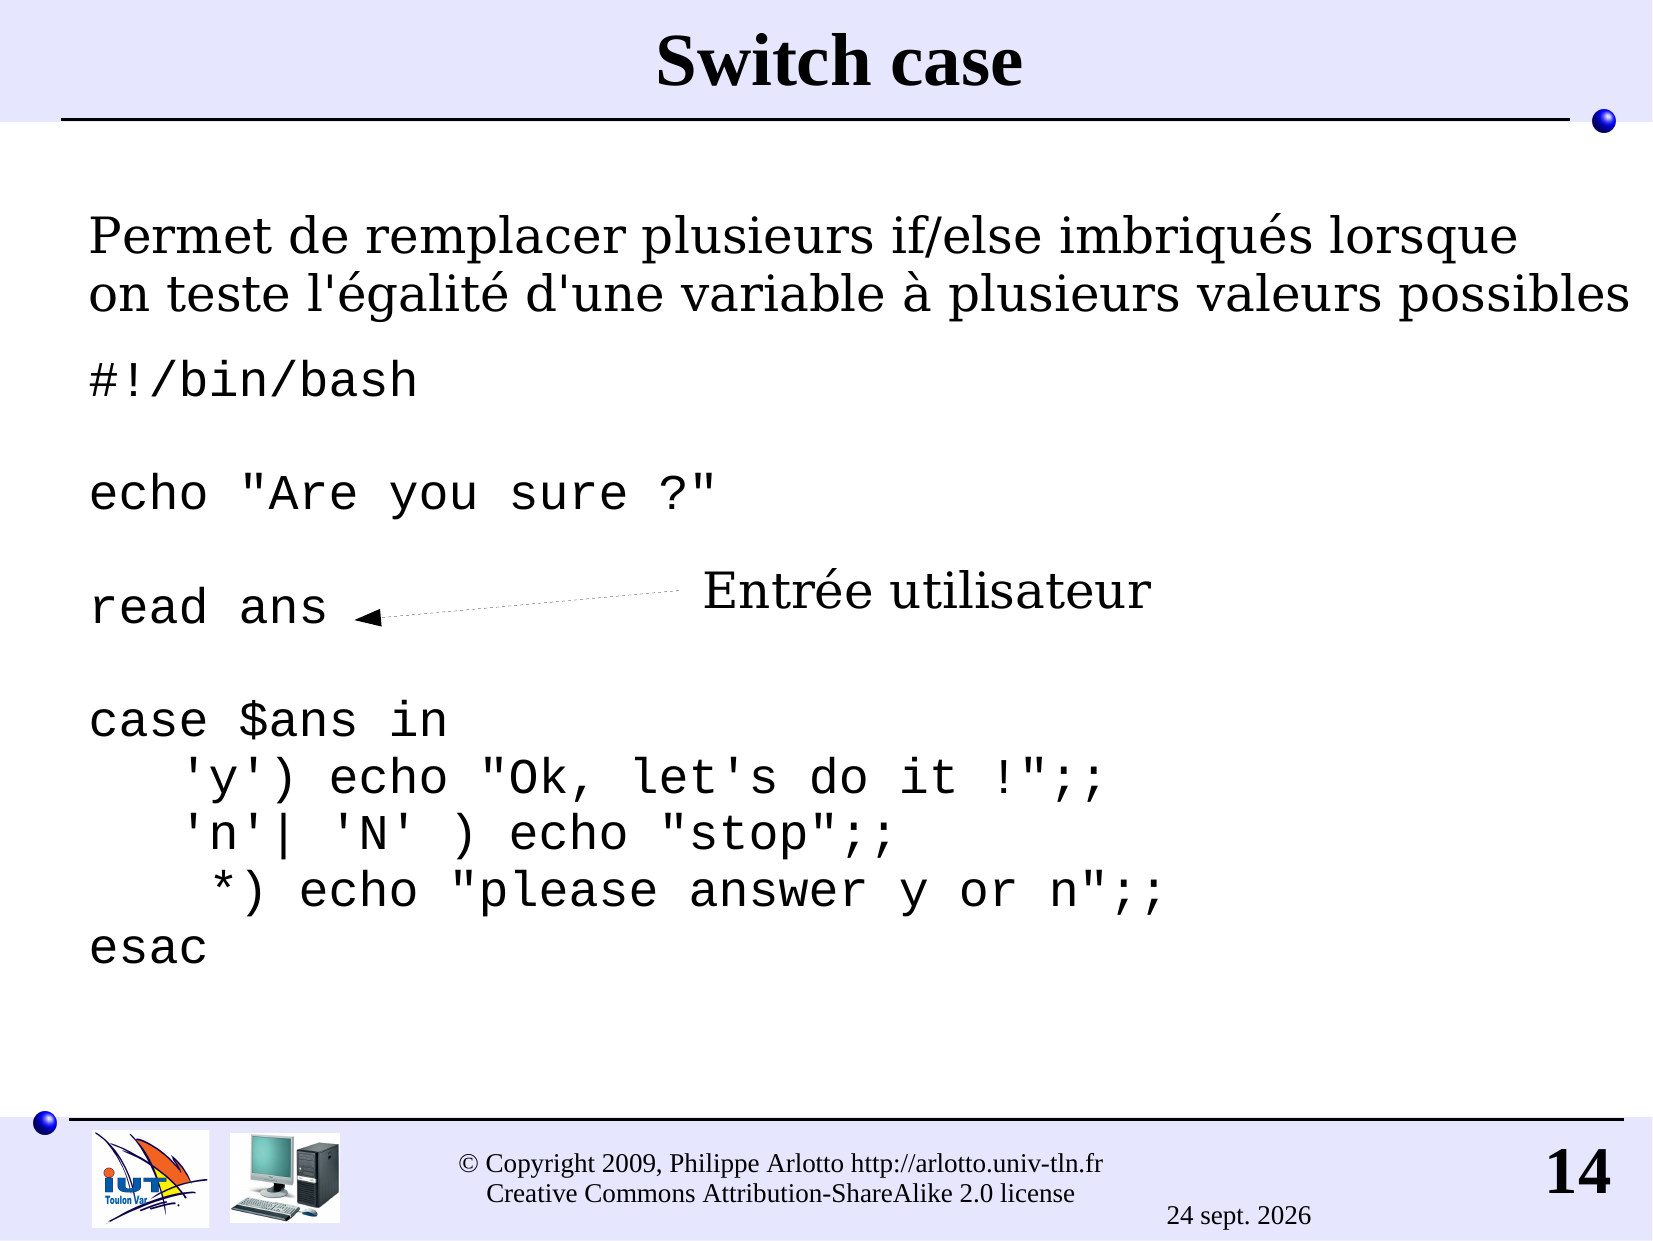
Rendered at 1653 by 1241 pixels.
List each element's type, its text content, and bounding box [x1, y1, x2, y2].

text_box Entrée utilisateur [702, 561, 1152, 621]
picture [230, 1133, 340, 1223]
text_box Permet de remplacer plusieurs if/else imbriqués lorsque on teste l'égalité d'une variable à plusieurs valeurs possibles [88, 206, 1633, 324]
title Switch case [95, 11, 1585, 110]
text_box #!/bin/bash echo "Are you sure ?" read ans case $ans in 'y') echo "Ok, let's do it !";; 'n'| 'N' ) echo "stop";; *) echo "please answer y or n";; esac [88, 354, 1169, 979]
